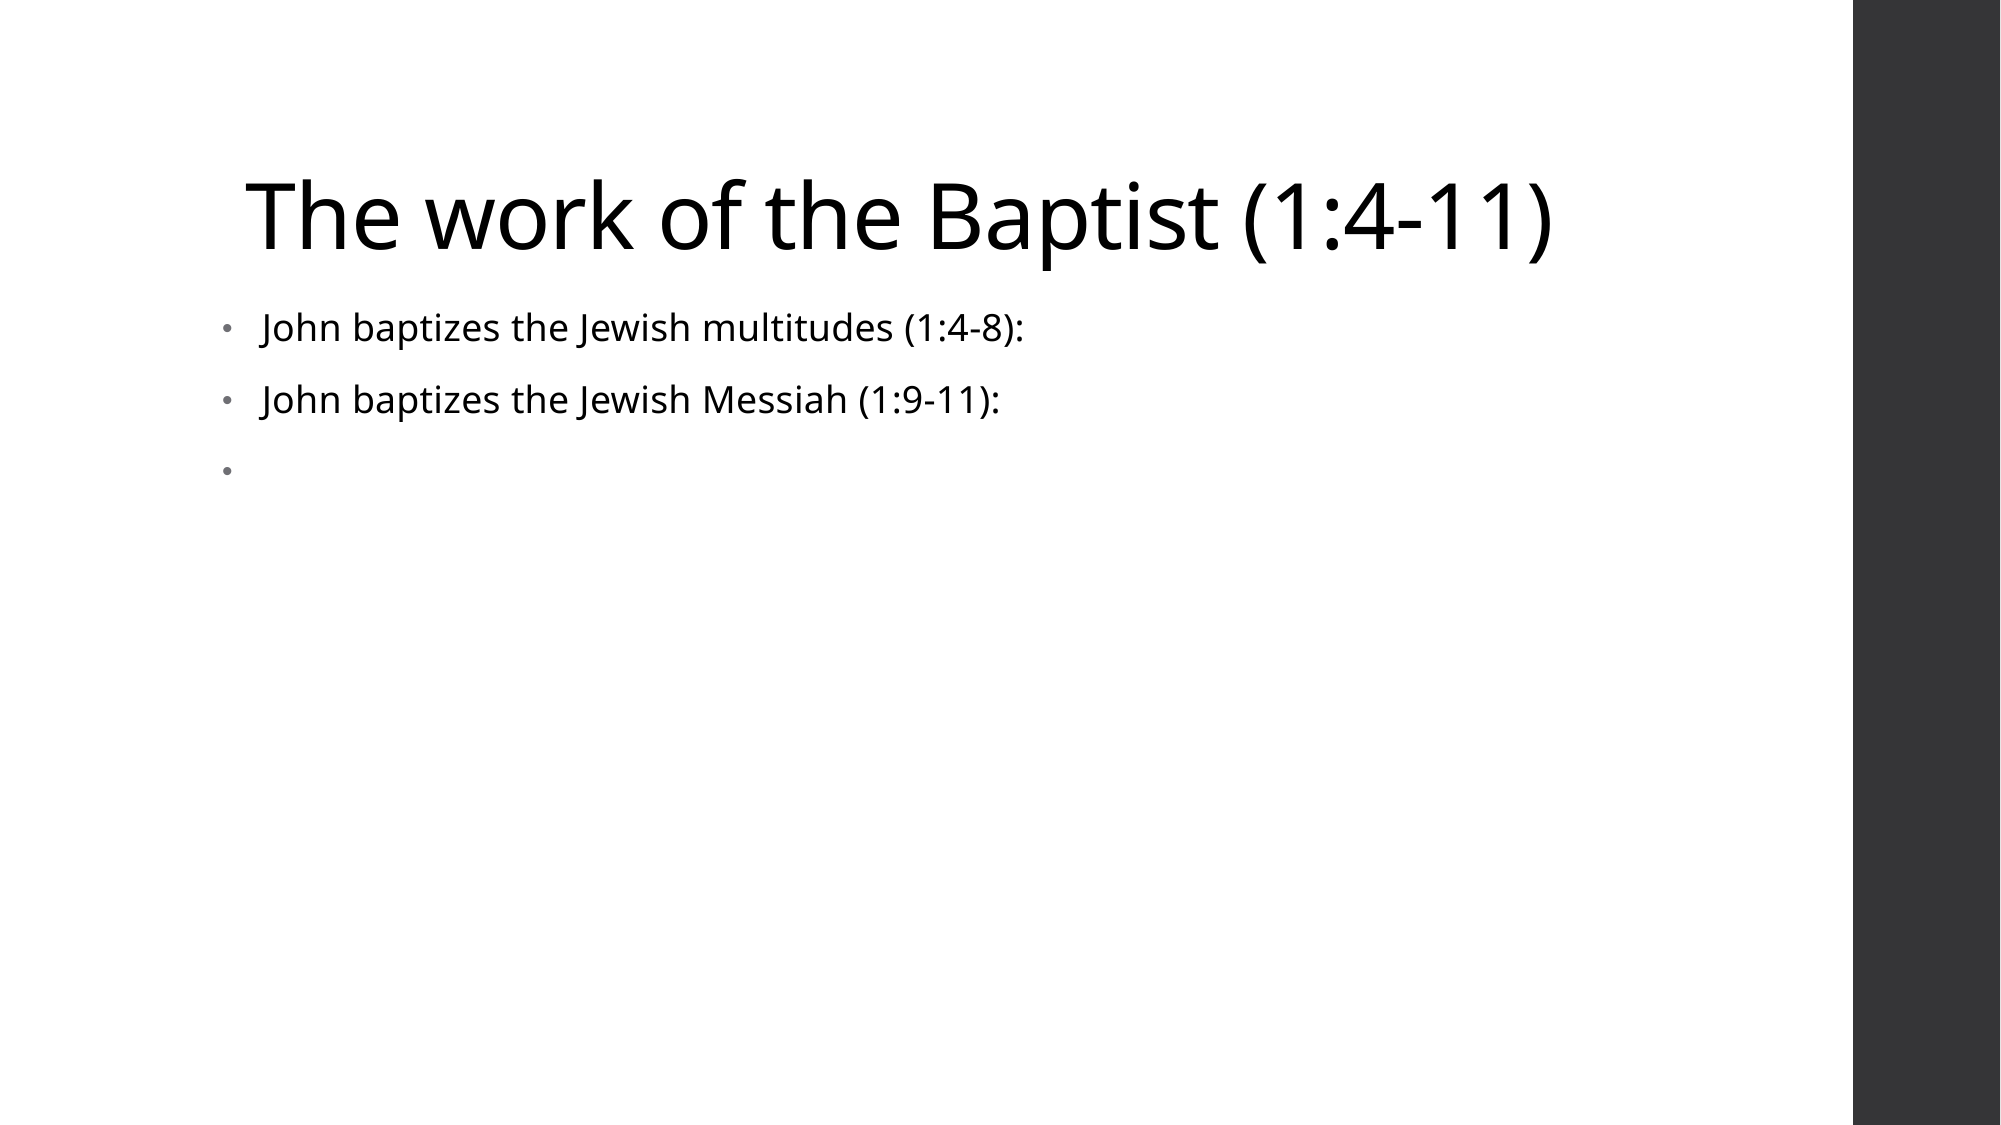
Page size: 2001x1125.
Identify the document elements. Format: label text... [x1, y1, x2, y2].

list John baptizes the Jewish multitudes (1:4-8): John baptizes the Jewish Messiah (1:9-11): [206, 299, 1617, 1014]
title The work of the Baptist (1:4-11) [206, 60, 1797, 278]
